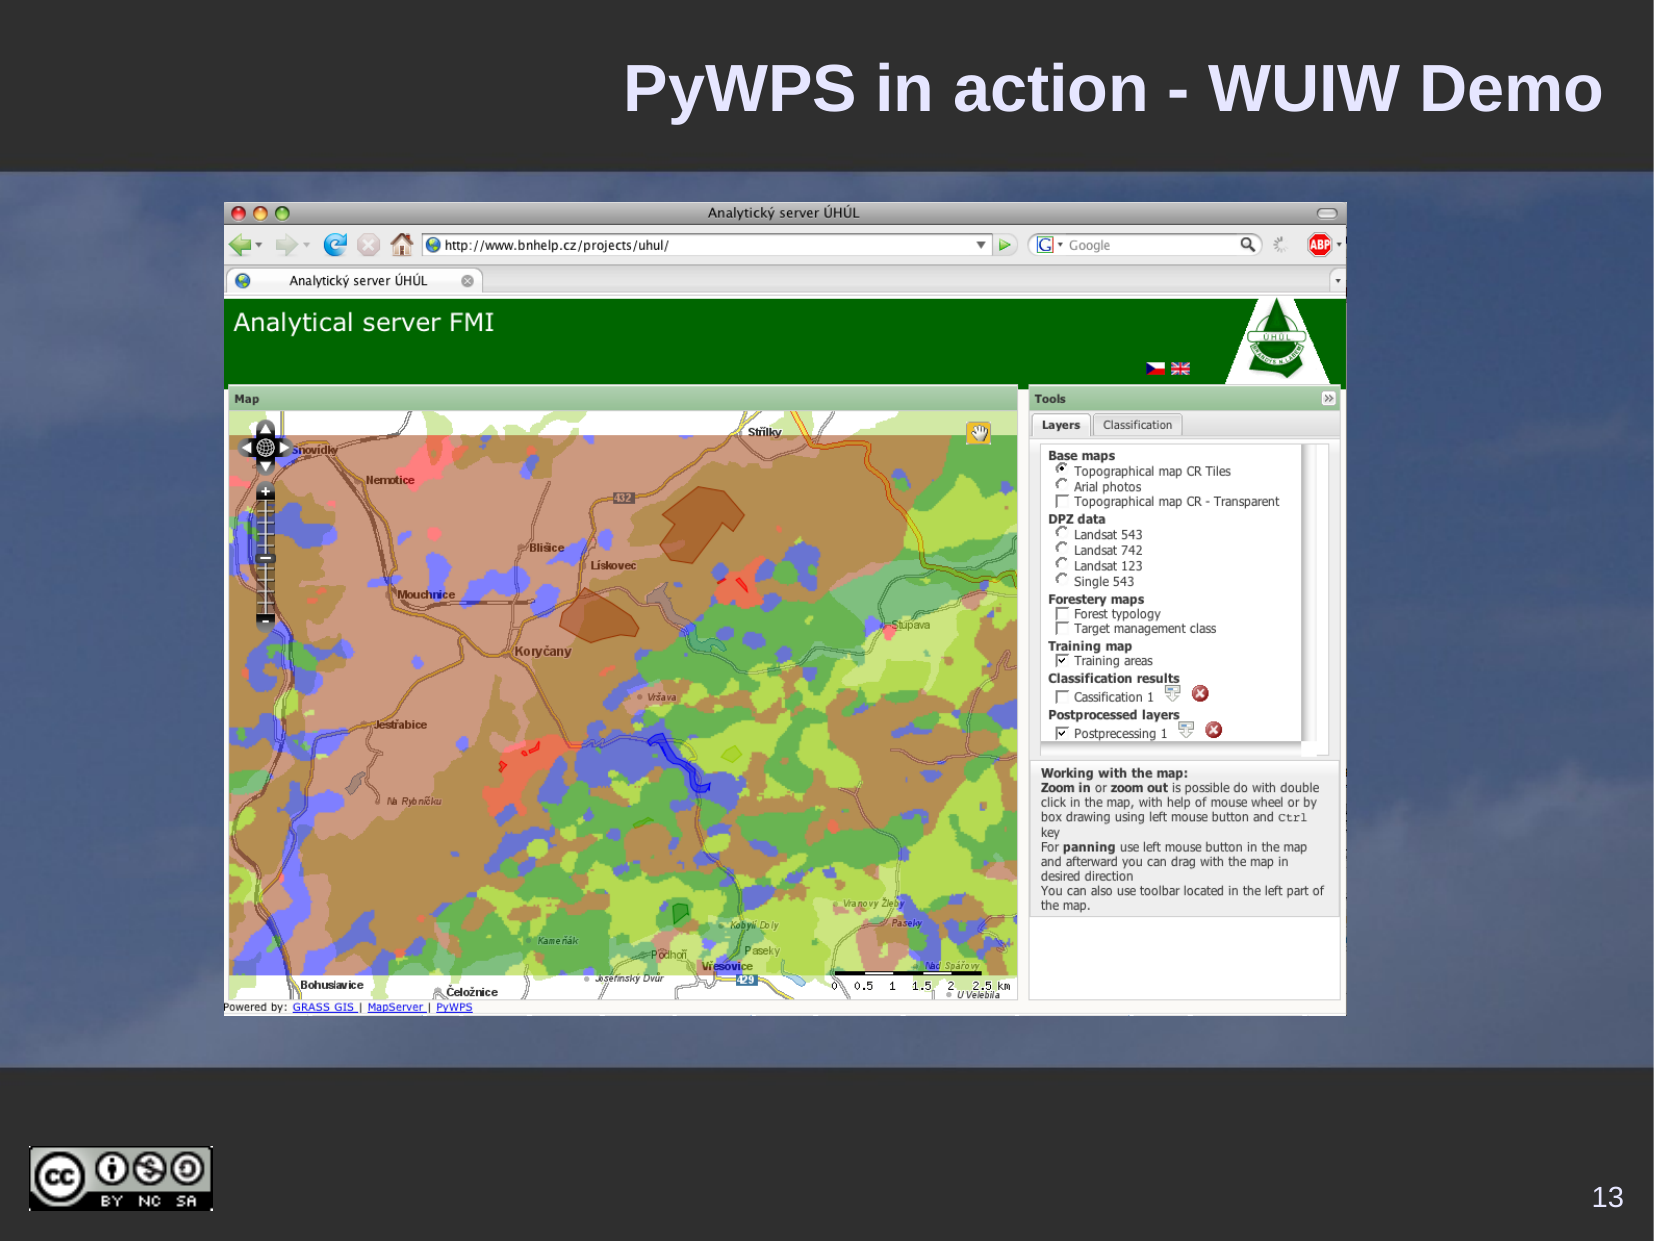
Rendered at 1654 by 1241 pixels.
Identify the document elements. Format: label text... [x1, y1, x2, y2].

picture [0, 0, 1654, 1241]
title PyWPS in action - WUIW Demo [29, 29, 1625, 148]
